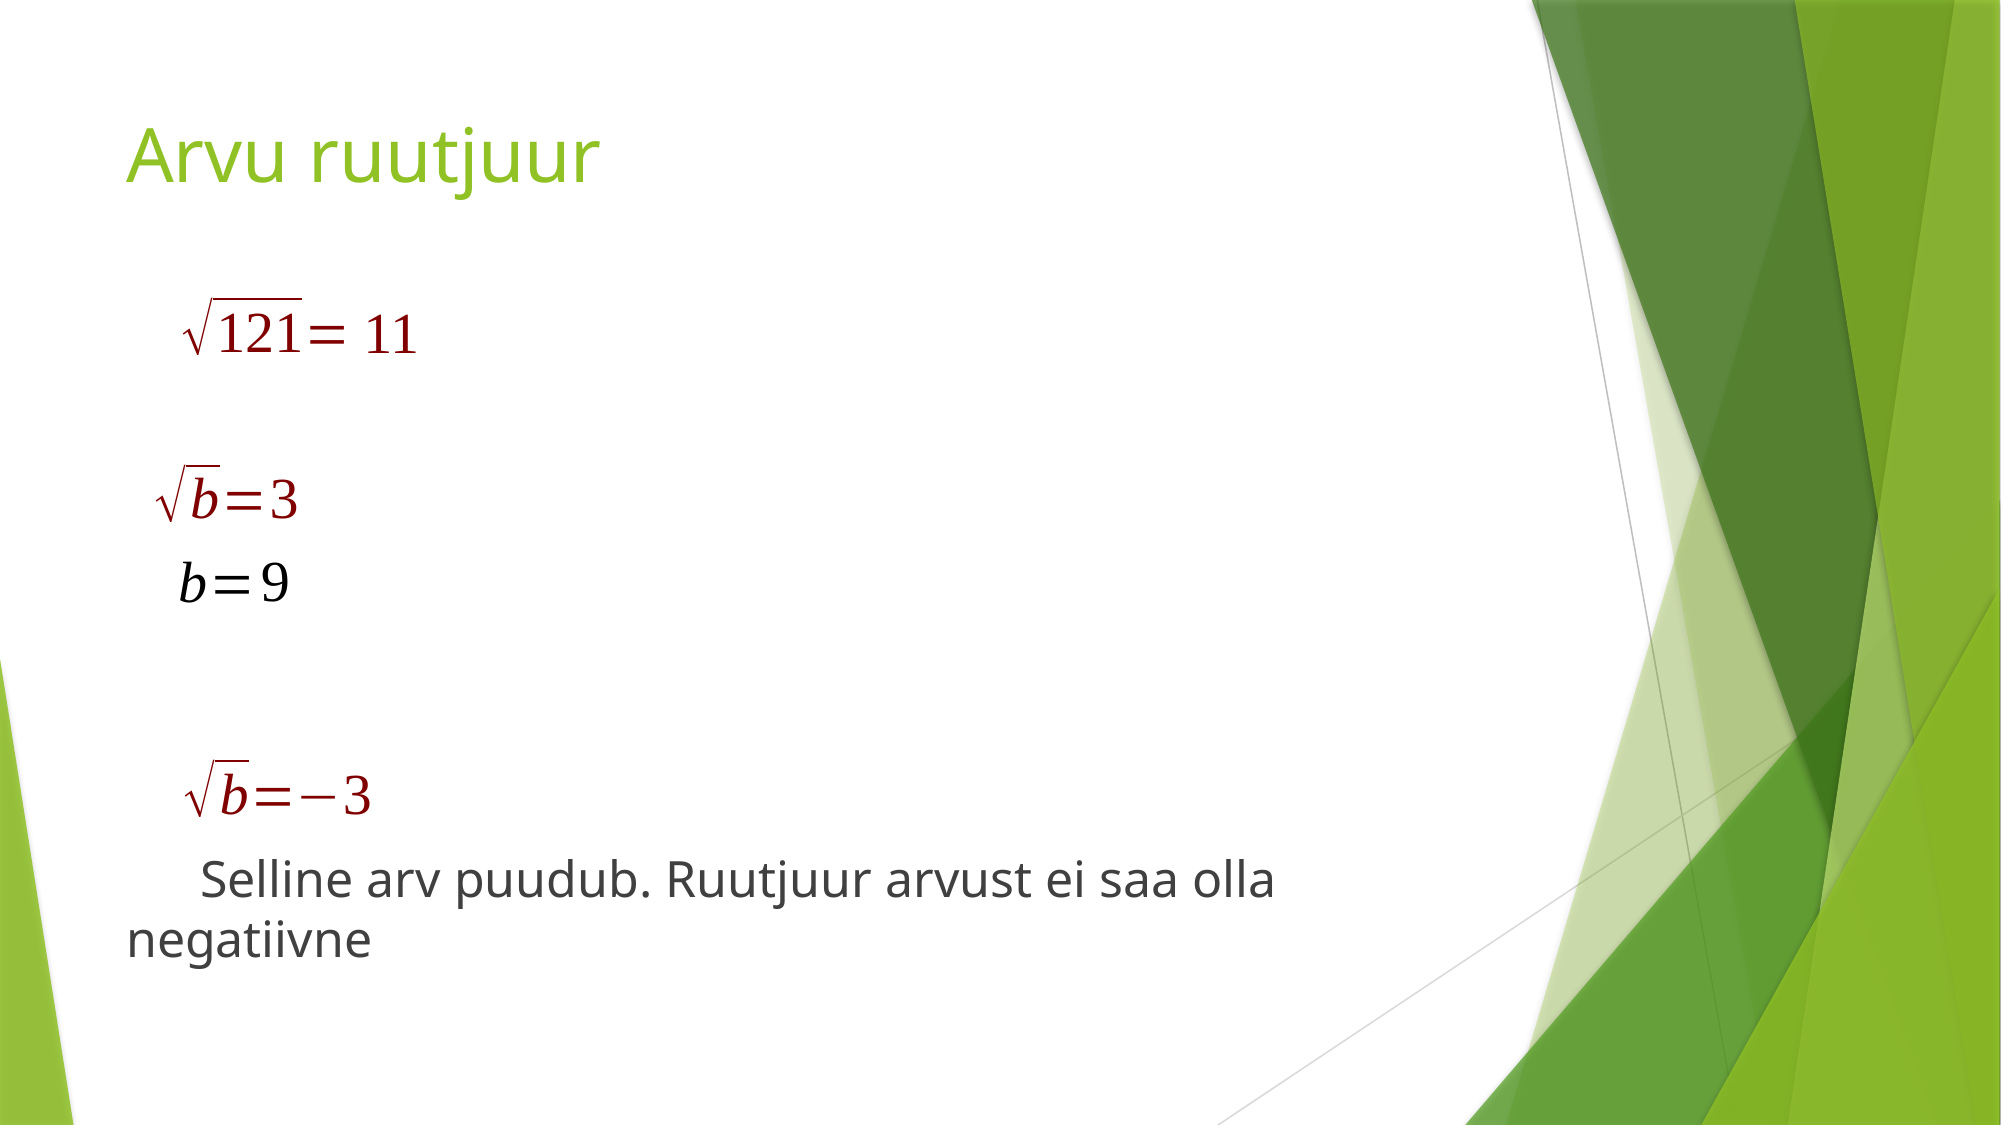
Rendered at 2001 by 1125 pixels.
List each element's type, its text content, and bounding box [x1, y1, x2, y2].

list Selline arv puudub. Ruutjuur arvust ei saa olla negatiivne [111, 354, 1522, 992]
title Arvu ruutjuur [111, 99, 1522, 317]
chart [147, 461, 305, 532]
chart [177, 757, 379, 827]
chart [174, 295, 426, 367]
chart [171, 549, 297, 615]
